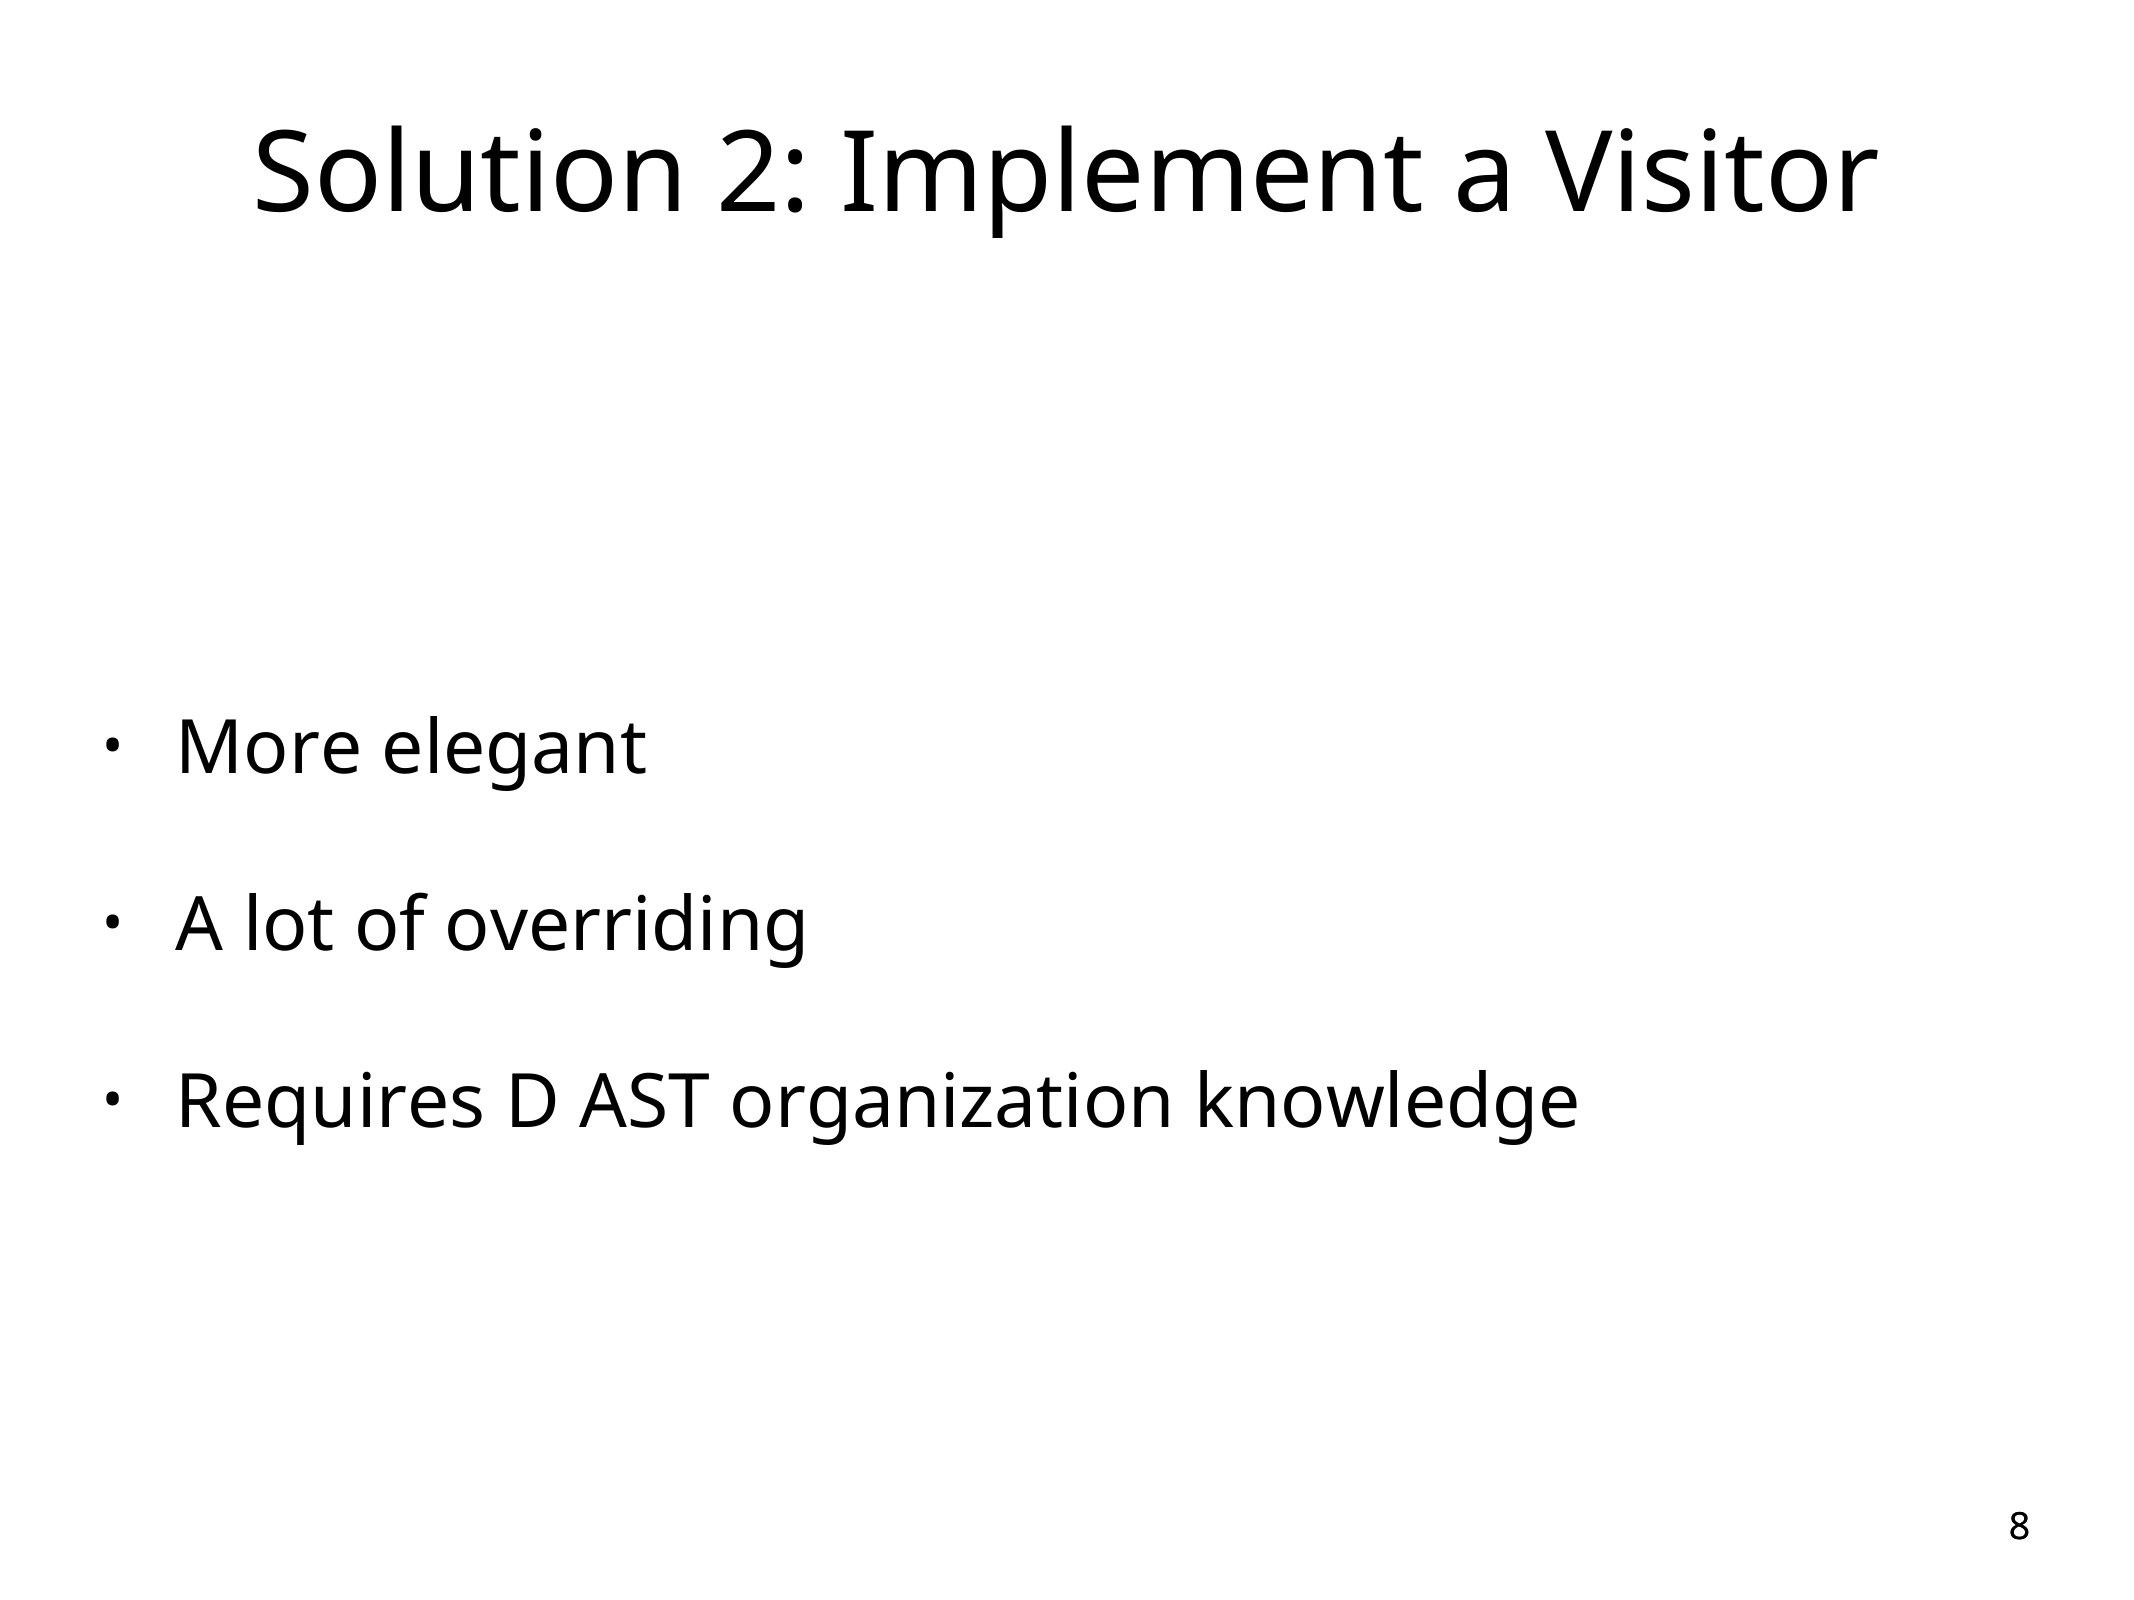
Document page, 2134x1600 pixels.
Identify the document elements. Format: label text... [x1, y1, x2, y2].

title Solution 2: Implement a Visitor [156, 72, 1978, 261]
text_box <number> [1985, 1493, 2055, 1557]
list More elegant A lot of overriding Requires D AST organization knowledge [94, 332, 2039, 1509]
